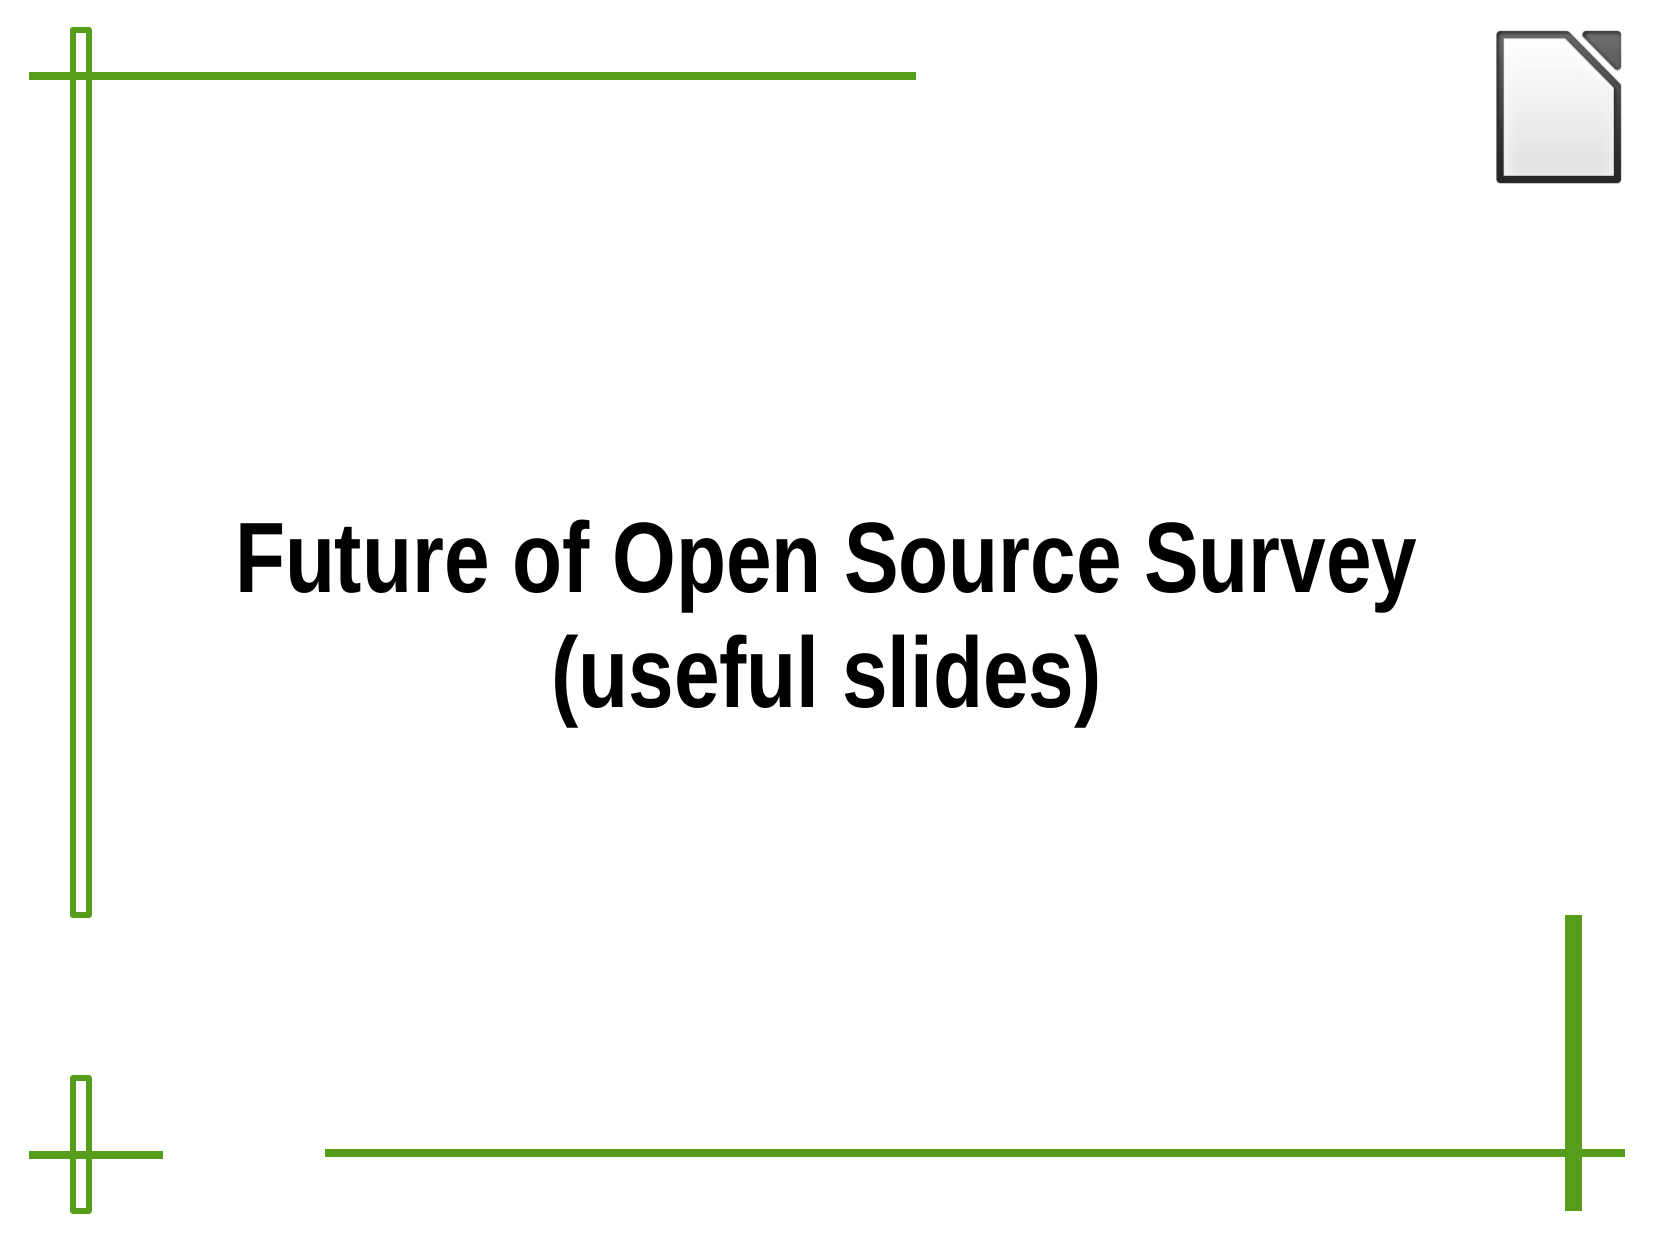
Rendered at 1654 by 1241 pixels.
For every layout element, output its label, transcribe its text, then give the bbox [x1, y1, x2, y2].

picture [1494, 29, 1624, 186]
subtitle Future of Open Source Survey (useful slides) [118, 118, 1536, 1111]
